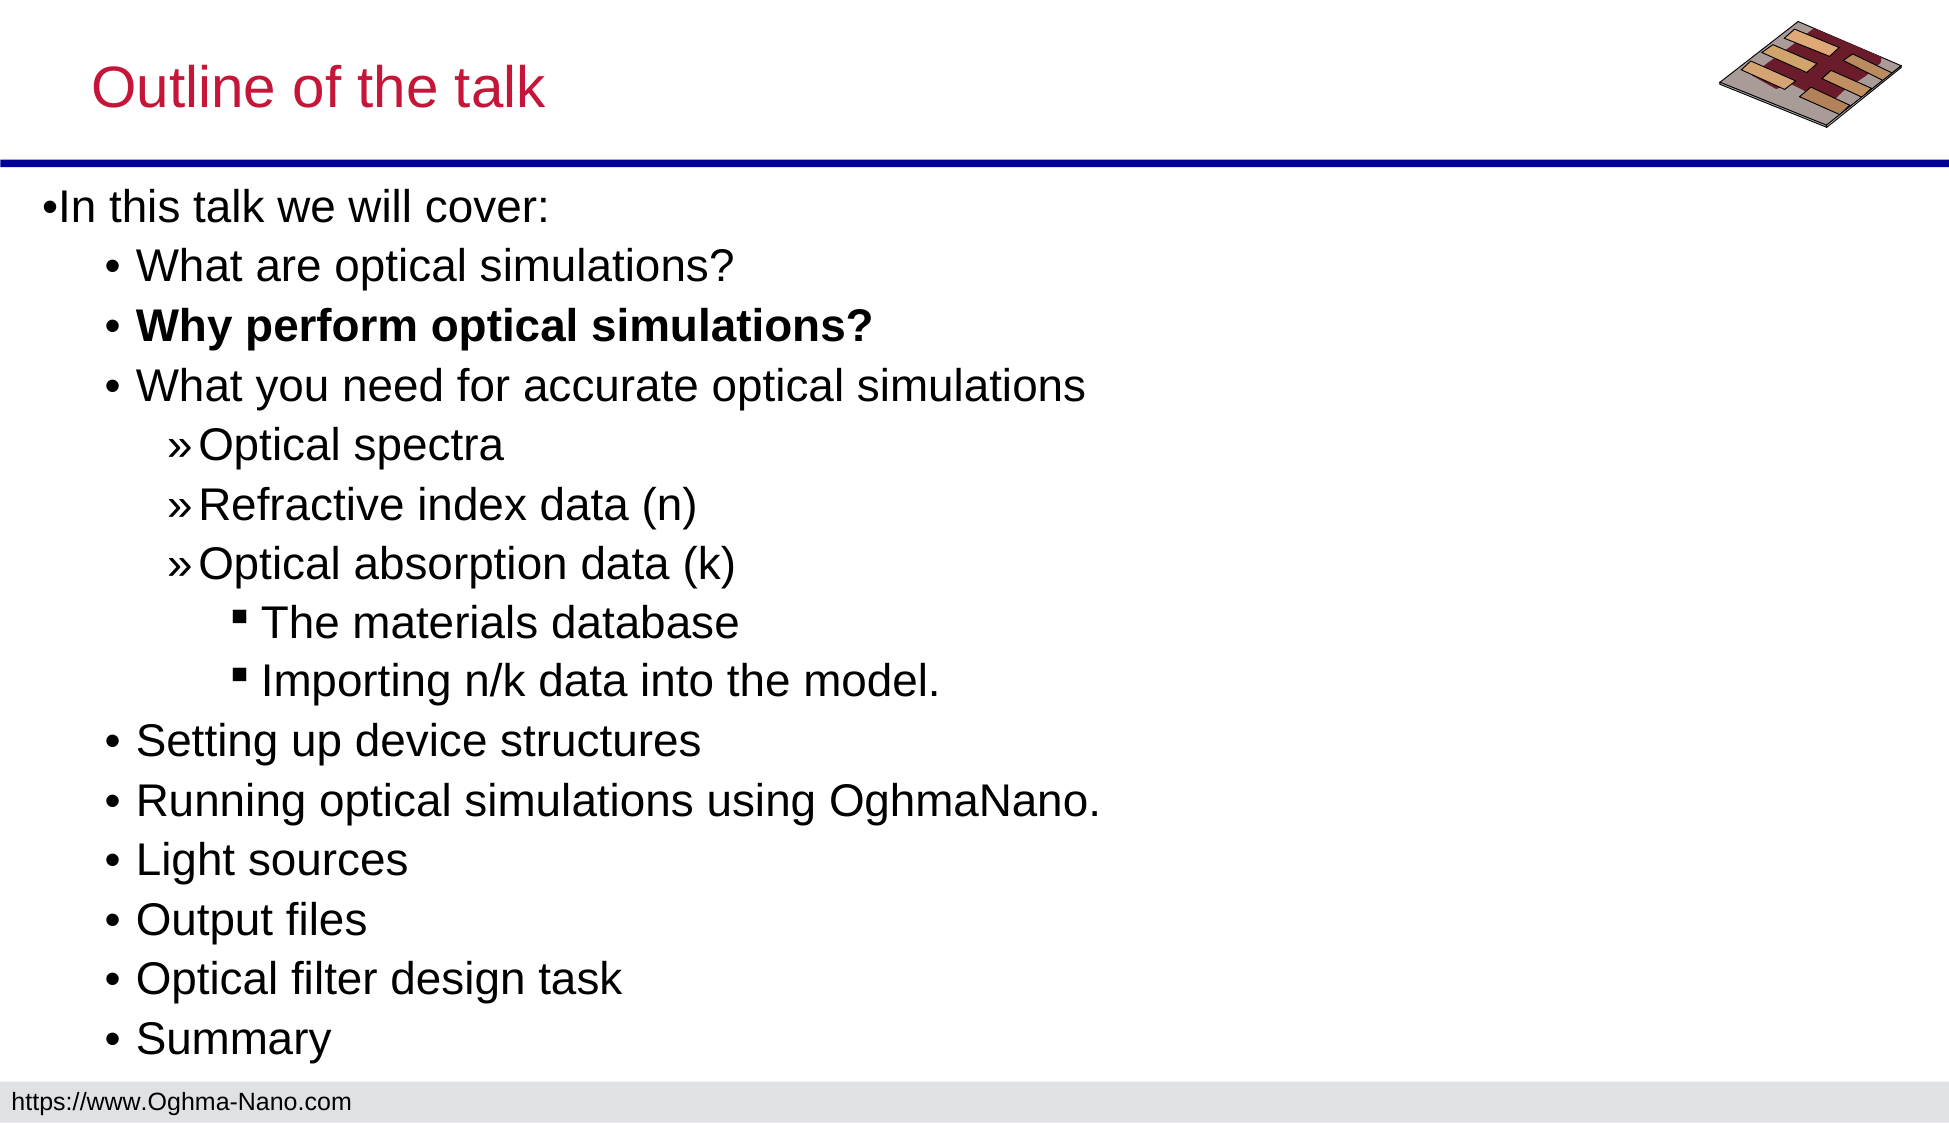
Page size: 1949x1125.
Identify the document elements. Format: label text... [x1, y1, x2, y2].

title Outline of the talk [76, 34, 1685, 140]
list In this talk we will cover: What are optical simulations? Why perform optical simulations? What you need for accurate optical simulations Optical spectra Refractive index data (n) Optical absorption data (k) The materials database Importing n/k data into the model. Setting up device structures Running optical simulations using OghmaNano. Light sources Output files Optical filter design task Summary [42, 180, 1650, 1065]
